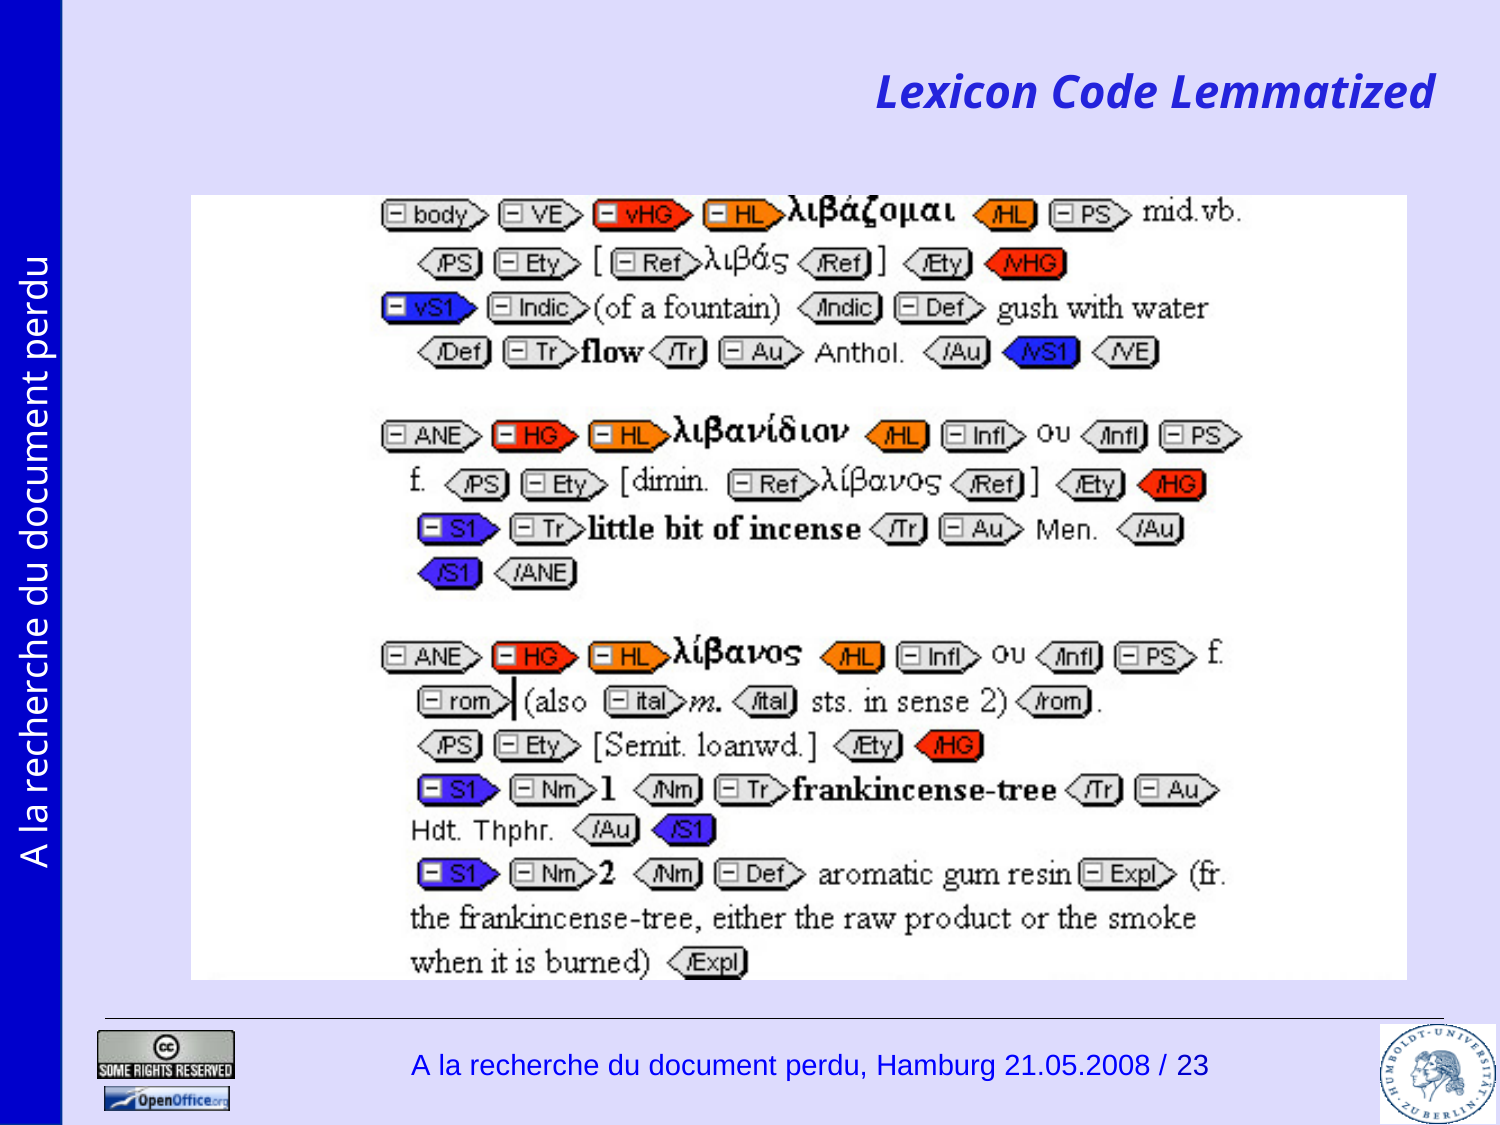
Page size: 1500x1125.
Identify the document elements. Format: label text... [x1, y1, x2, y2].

picture [1380, 1024, 1496, 1124]
picture [191, 195, 1407, 980]
picture [97, 1030, 235, 1079]
picture [104, 1086, 230, 1111]
title Lexicon Code Lemmatized [412, 0, 1436, 186]
